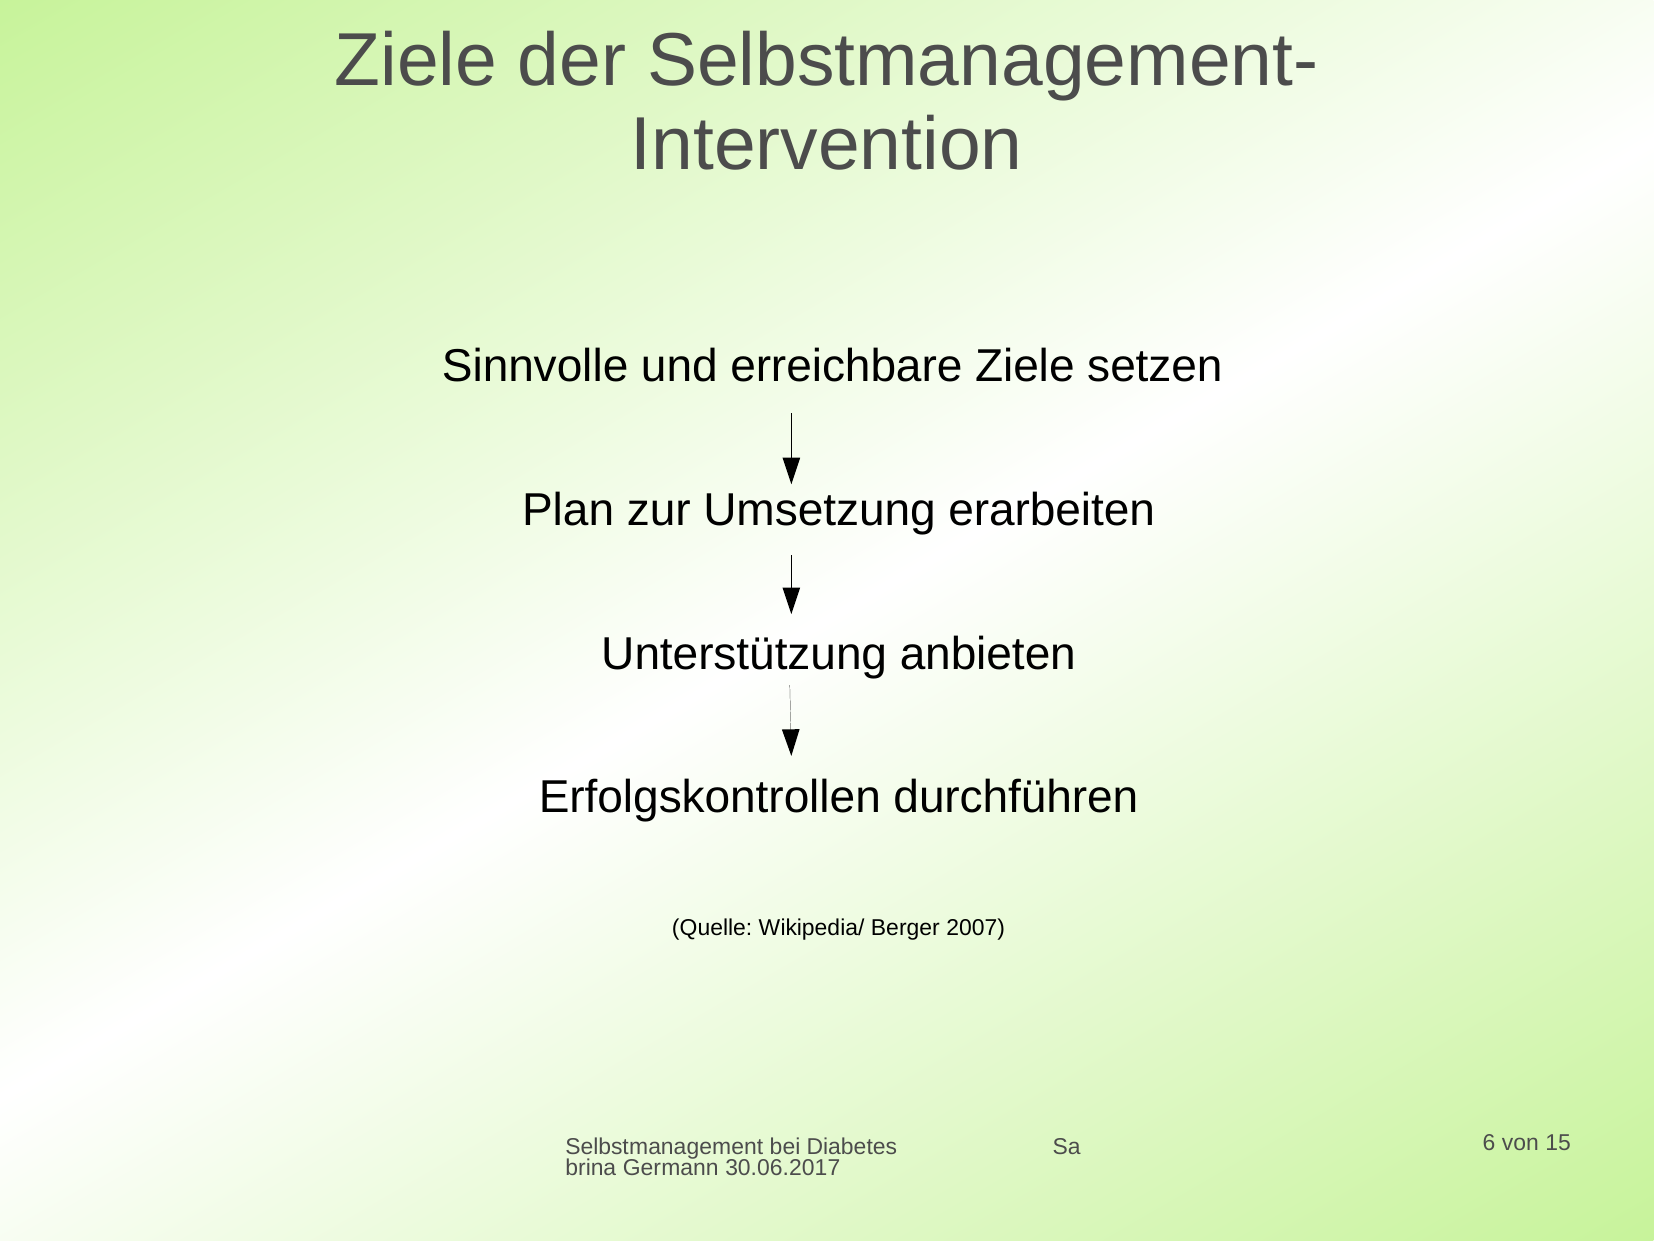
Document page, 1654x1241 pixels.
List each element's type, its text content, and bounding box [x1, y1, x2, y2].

list Sinnvolle und erreichbare Ziele setzen Plan zur Umsetzung erarbeiten Unterstützung anbieten Erfolgskontrollen durchführen (Quelle: Wikipedia/ Berger 2007) [94, 212, 1583, 1034]
title Ziele der Selbstmanagement- Intervention [82, 17, 1571, 186]
